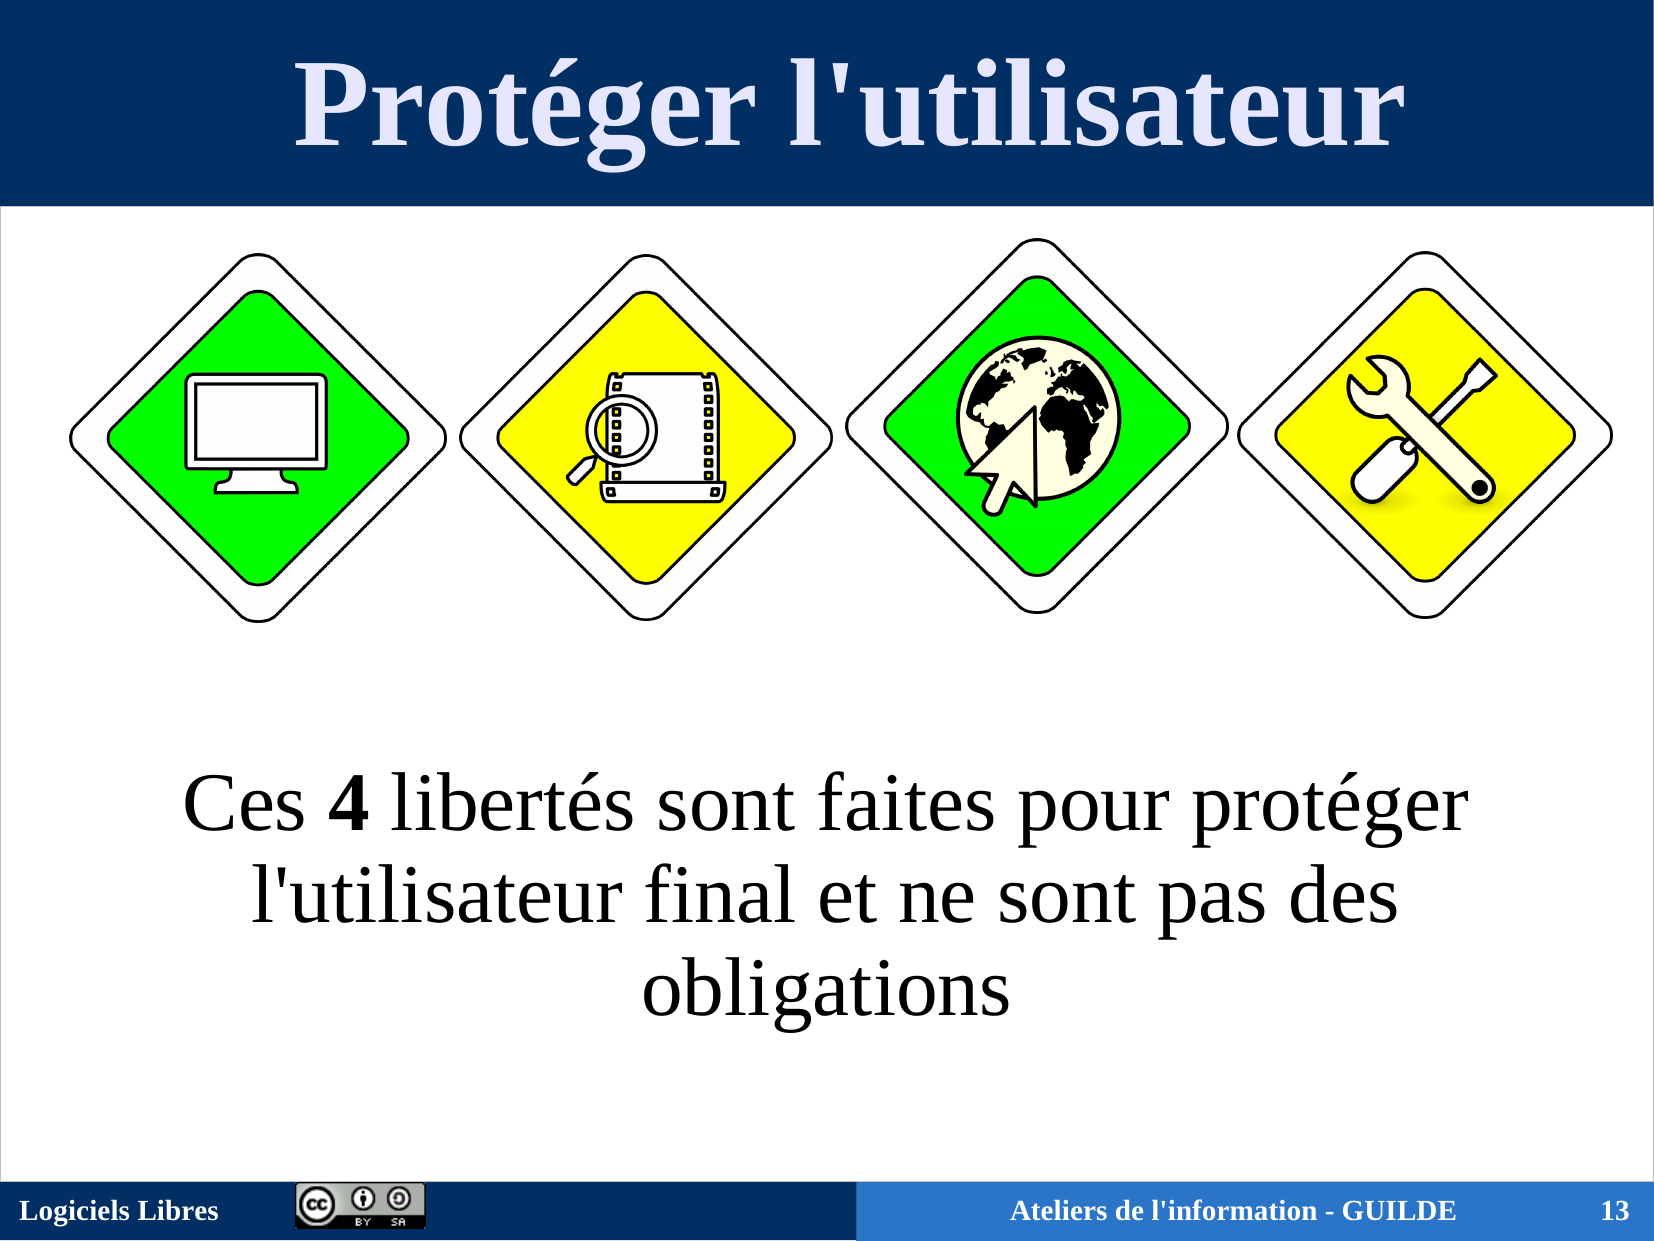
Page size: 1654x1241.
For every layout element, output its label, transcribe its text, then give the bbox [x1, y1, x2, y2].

title Protéger l'utilisateur [76, 0, 1565, 208]
picture [1237, 251, 1613, 619]
picture [295, 1182, 426, 1229]
text_box Ces 4 libertés sont faites pour protéger l'utilisateur final et ne sont pas des obligations [99, 756, 1555, 1034]
picture [459, 254, 833, 621]
picture [69, 253, 447, 623]
picture [845, 238, 1229, 614]
